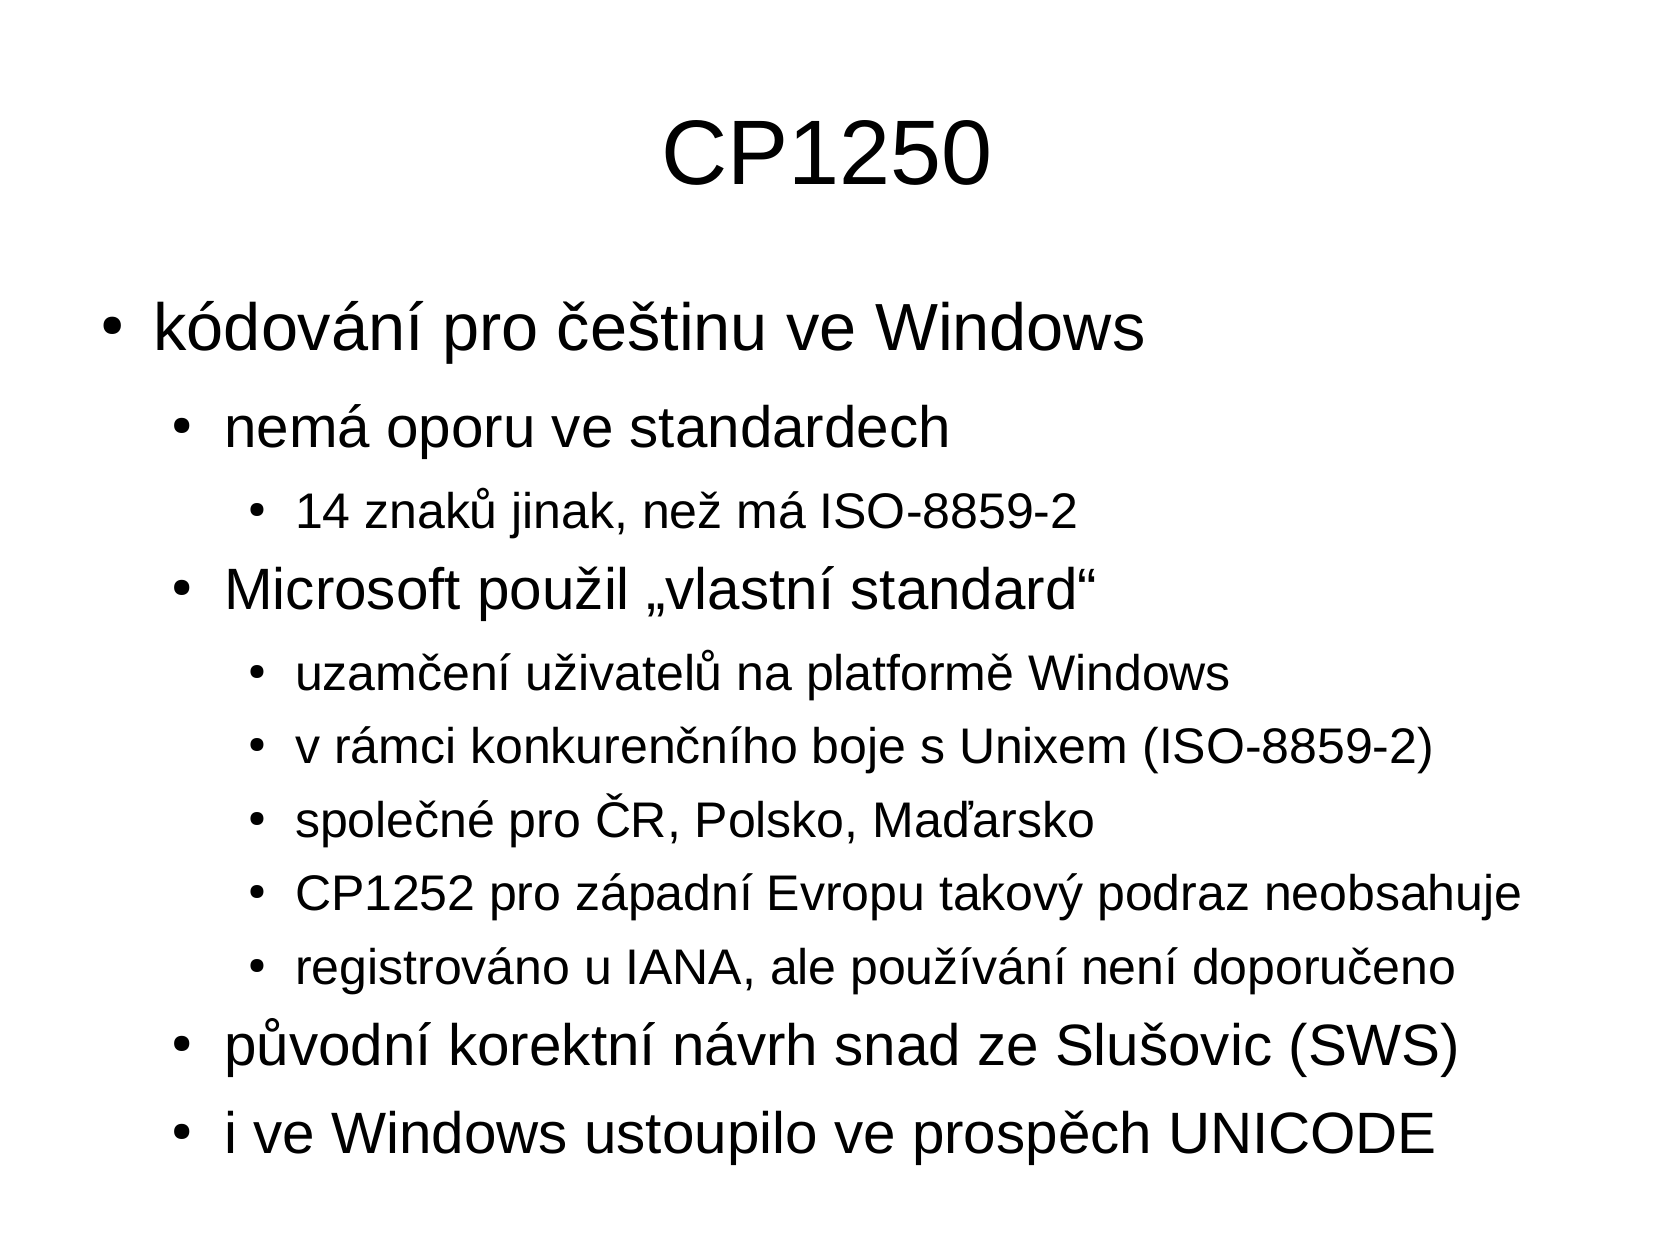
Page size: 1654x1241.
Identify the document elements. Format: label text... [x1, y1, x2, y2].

title CP1250 [82, 49, 1571, 257]
list kódování pro češtinu ve Windows nemá oporu ve standardech 14 znaků jinak, než má ISO-8859-2 Microsoft použil „vlastní standard“ uzamčení uživatelů na platformě Windows v rámci konkurenčního boje s Unixem (ISO-8859-2) společné pro ČR, Polsko, Maďarsko CP1252 pro západní Evropu takový podraz neobsahuje registrováno u IANA, ale používání není doporučeno původní korektní návrh snad ze Slušovic (SWS) i ve Windows ustoupilo ve prospěch UNICODE [82, 290, 1571, 1182]
